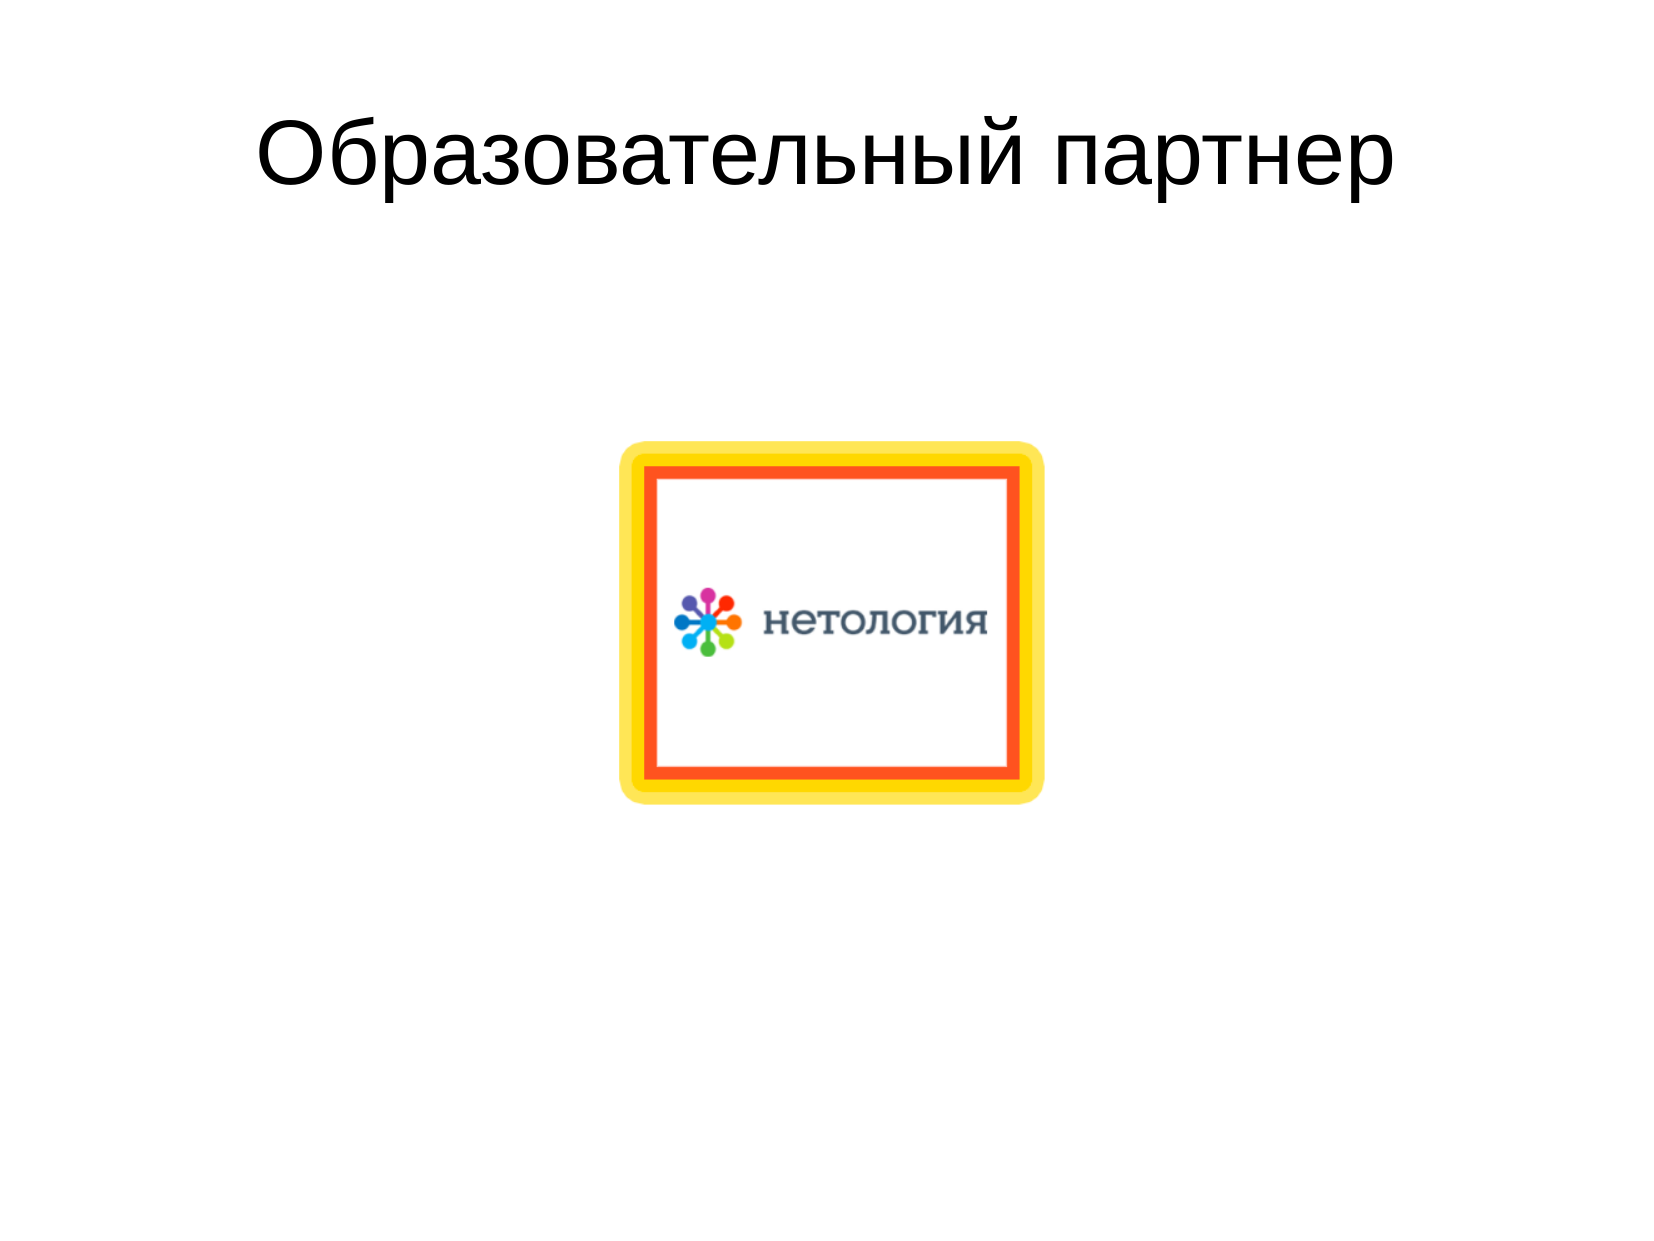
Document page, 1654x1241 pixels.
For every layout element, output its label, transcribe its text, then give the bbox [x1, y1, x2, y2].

picture [618, 440, 1046, 806]
title Образовательный партнер [82, 49, 1571, 257]
